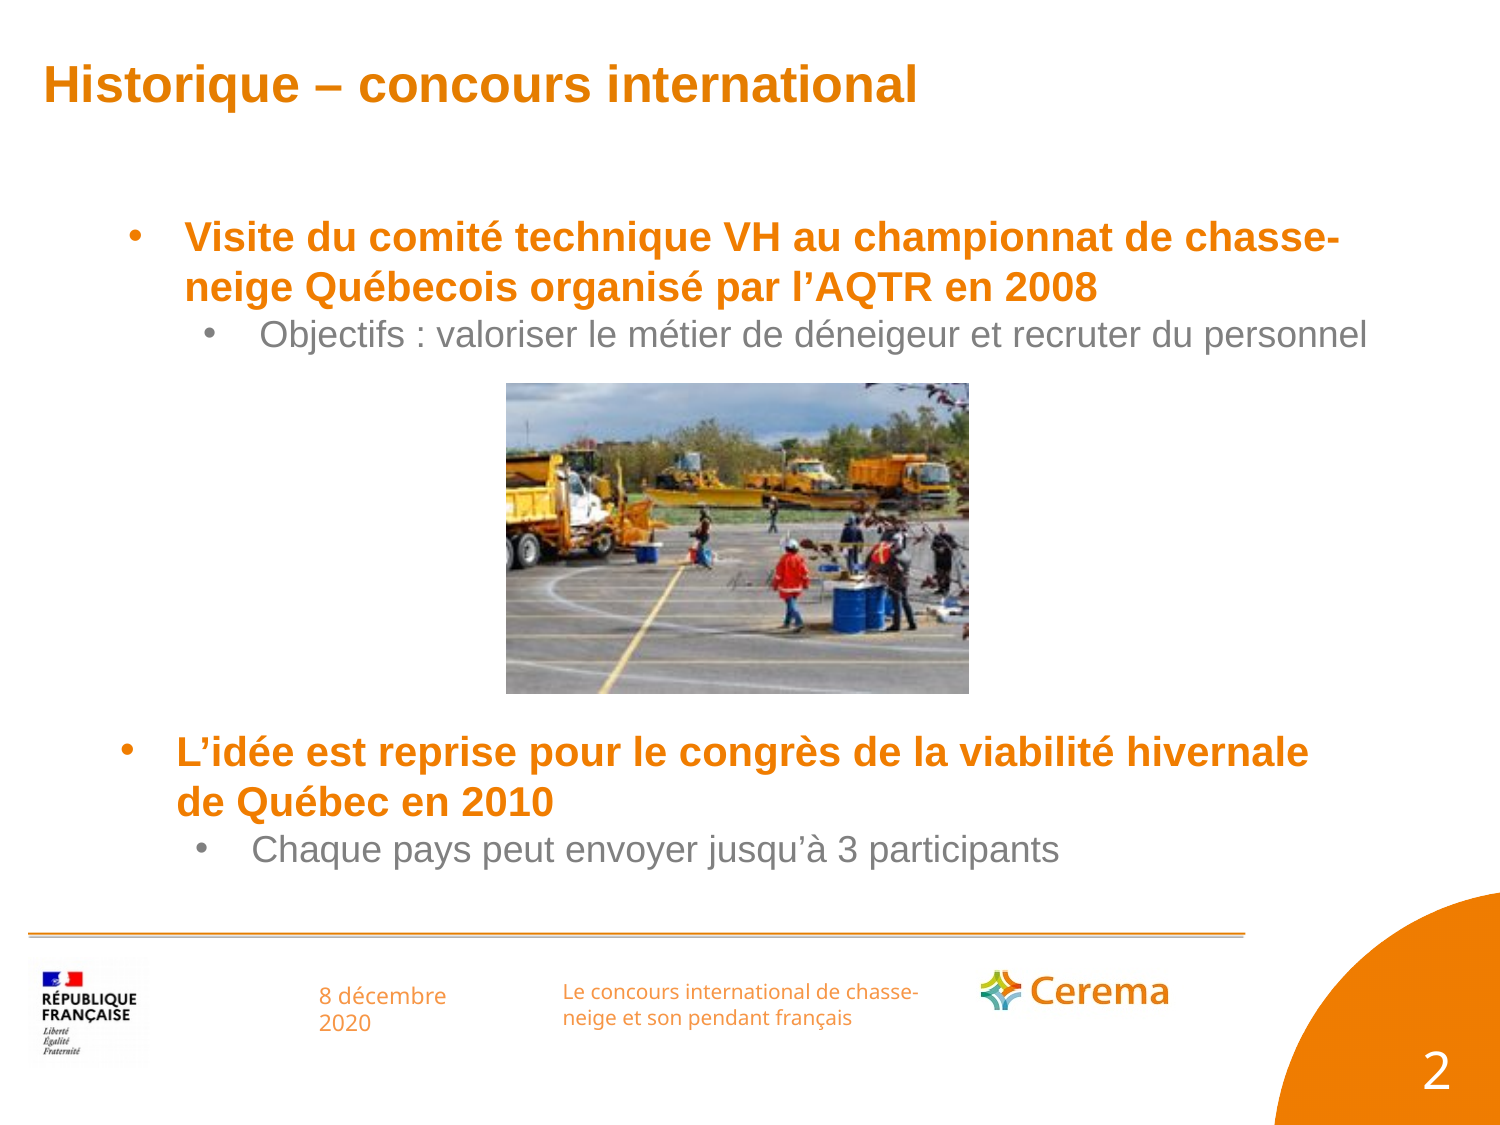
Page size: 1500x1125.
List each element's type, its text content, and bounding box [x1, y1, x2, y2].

slide_number <numéro> [1407, 1029, 1456, 1116]
picture [506, 383, 969, 694]
picture [960, 954, 1186, 1029]
picture [1272, 891, 1500, 1125]
text_box 8 décembre 2020 [311, 974, 497, 1044]
picture [28, 957, 150, 1068]
text_box Le concours international de chasse-neige et son pendant français [555, 971, 957, 1037]
text_box Visite du comité technique VH au championnat de chasse-neige Québecois organisé par l’AQTR en 2008 Objectifs : valoriser le métier de déneigeur et recruter du personnel [120, 202, 1379, 372]
title Historique – concours international [28, 6, 1470, 158]
text_box L’idée est reprise pour le congrès de la viabilité hivernale de Québec en 2010 Chaque pays peut envoyer jusqu’à 3 participants [112, 717, 1371, 886]
